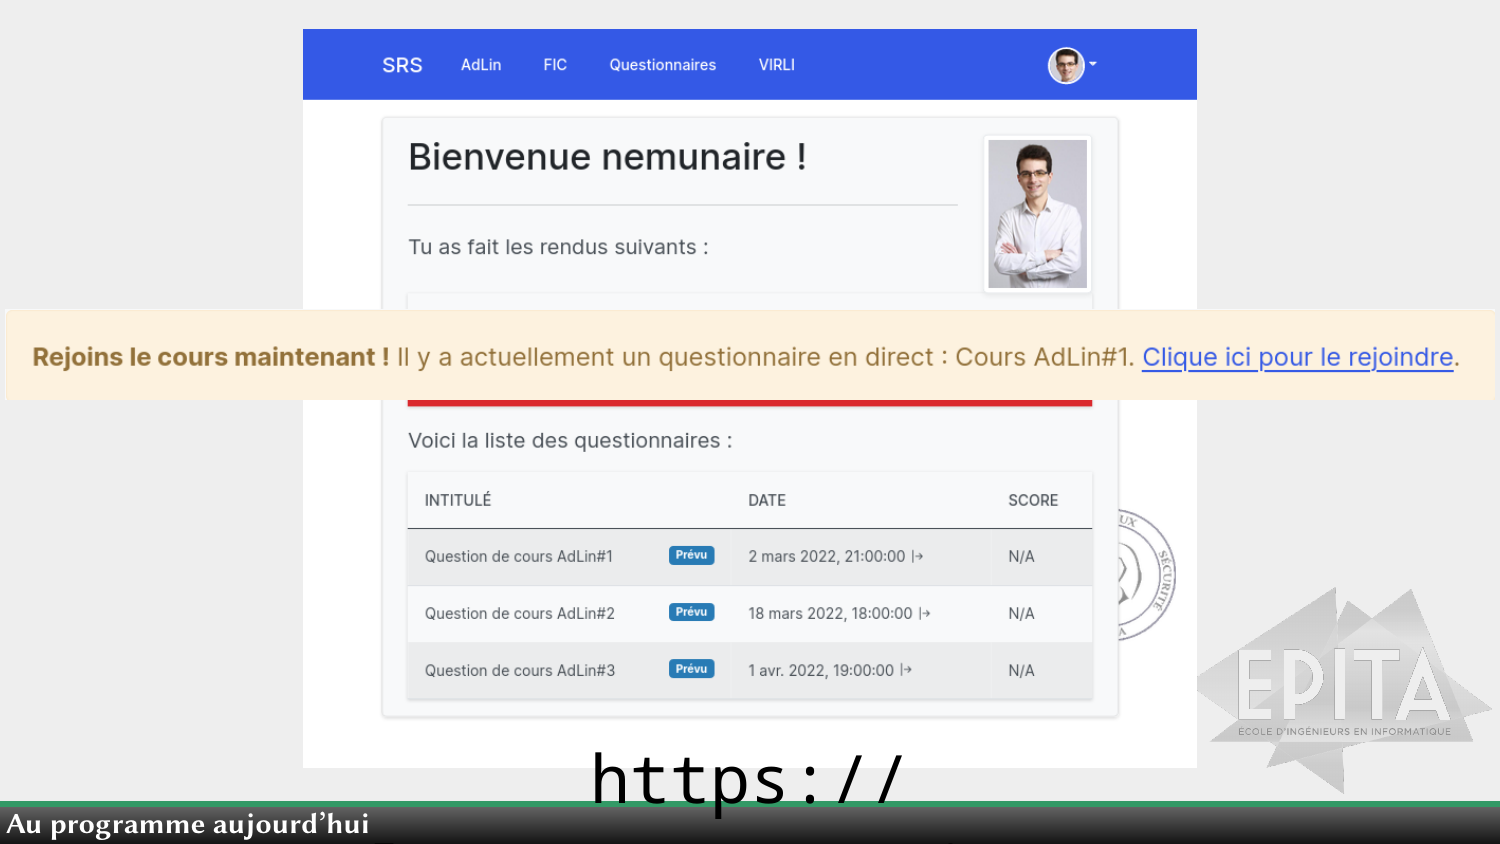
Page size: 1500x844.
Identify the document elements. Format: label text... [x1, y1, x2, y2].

title Au programme aujourd’hui [5, 801, 1075, 844]
picture [5, 29, 1495, 794]
text_box https://lessons.nemunai.re/ [277, 726, 1223, 805]
